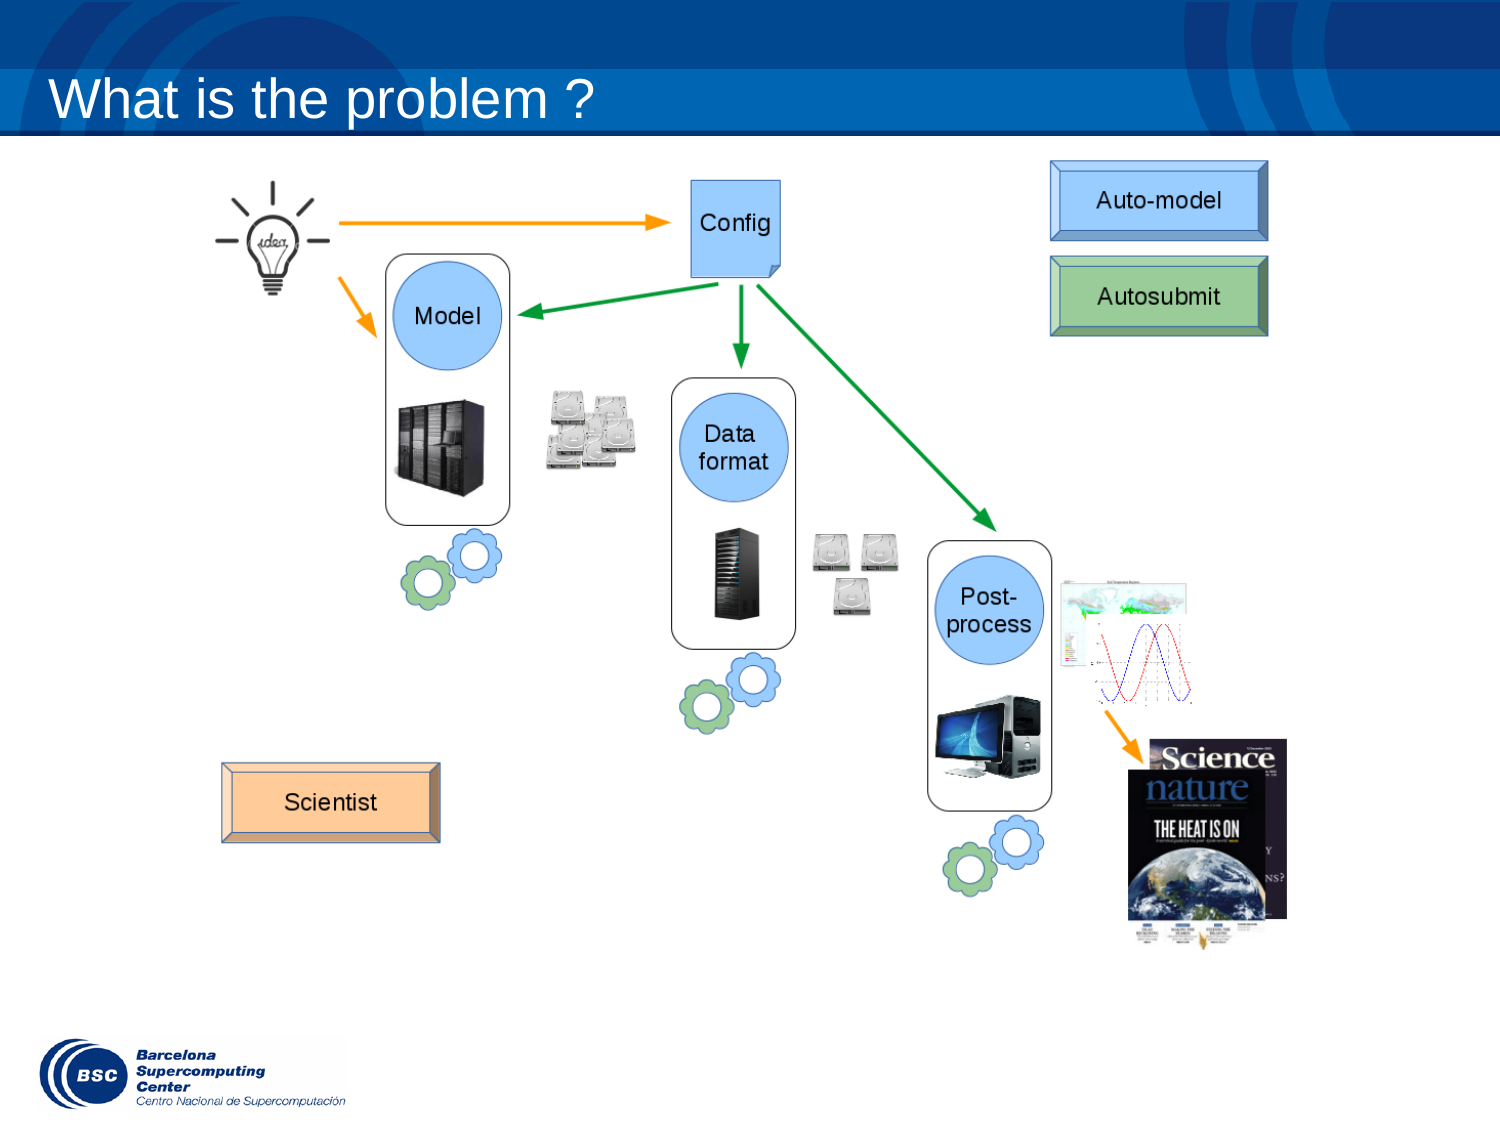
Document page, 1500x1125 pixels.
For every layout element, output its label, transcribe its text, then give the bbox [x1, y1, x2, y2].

title What is the problem ? [17, 7, 1483, 138]
picture [0, 0, 1500, 136]
picture [37, 1035, 347, 1111]
picture [207, 133, 1291, 958]
